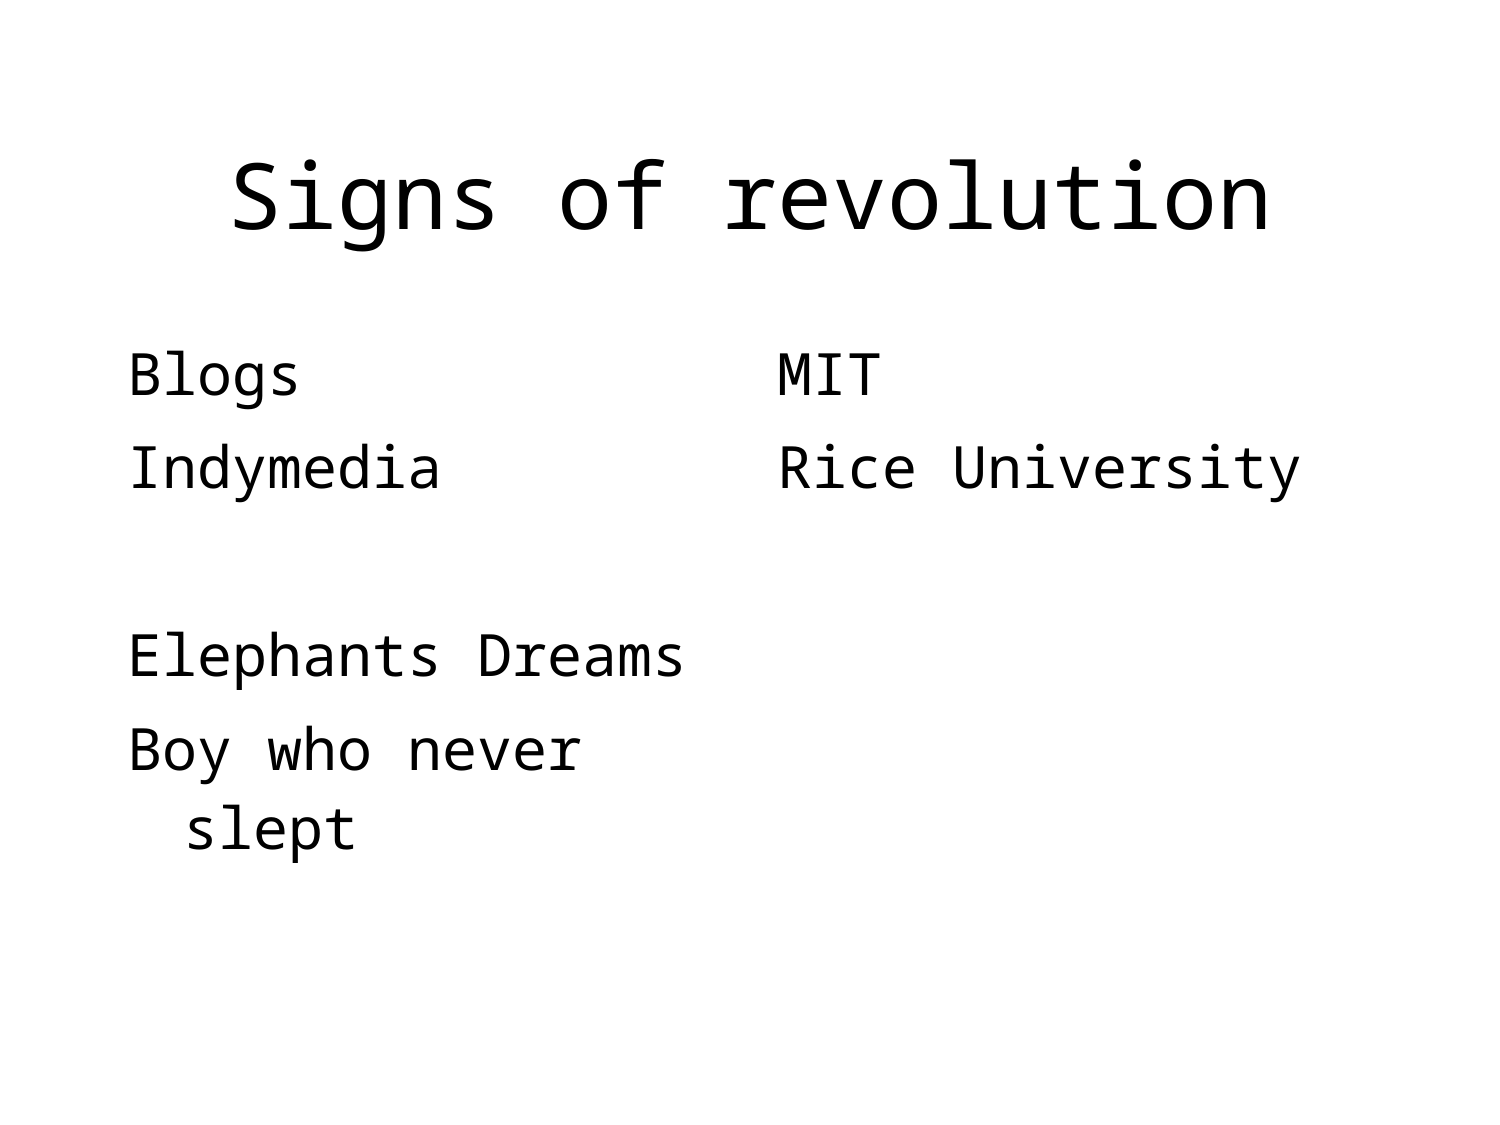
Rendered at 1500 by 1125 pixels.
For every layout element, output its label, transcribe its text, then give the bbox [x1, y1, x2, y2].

list Blogs Indymedia Elephants Dreams Boy who never slept [112, 324, 738, 1001]
list MIT Rice University [762, 324, 1388, 1001]
title Signs of revolution [112, 99, 1388, 288]
